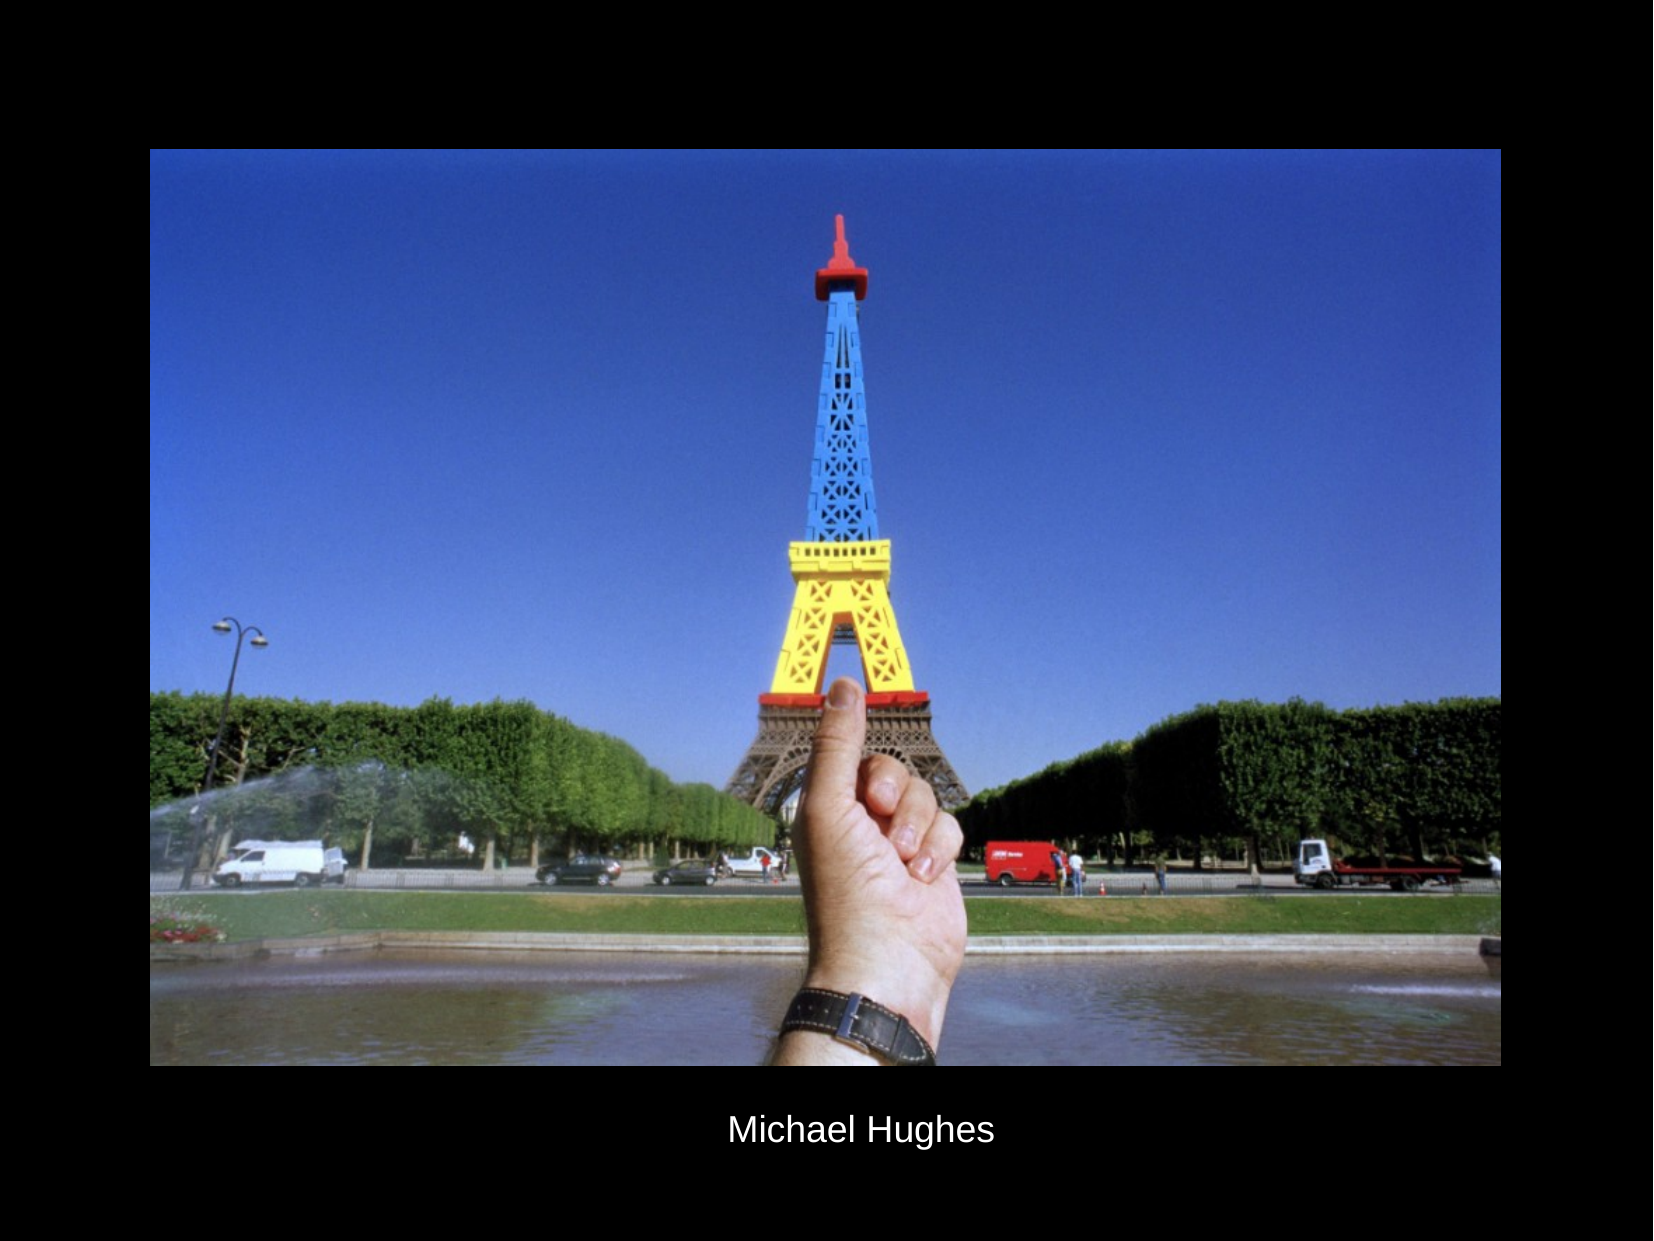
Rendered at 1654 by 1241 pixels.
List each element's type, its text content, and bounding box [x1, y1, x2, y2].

picture [150, 149, 1501, 1066]
text_box Michael Hughes [712, 1101, 1651, 1163]
